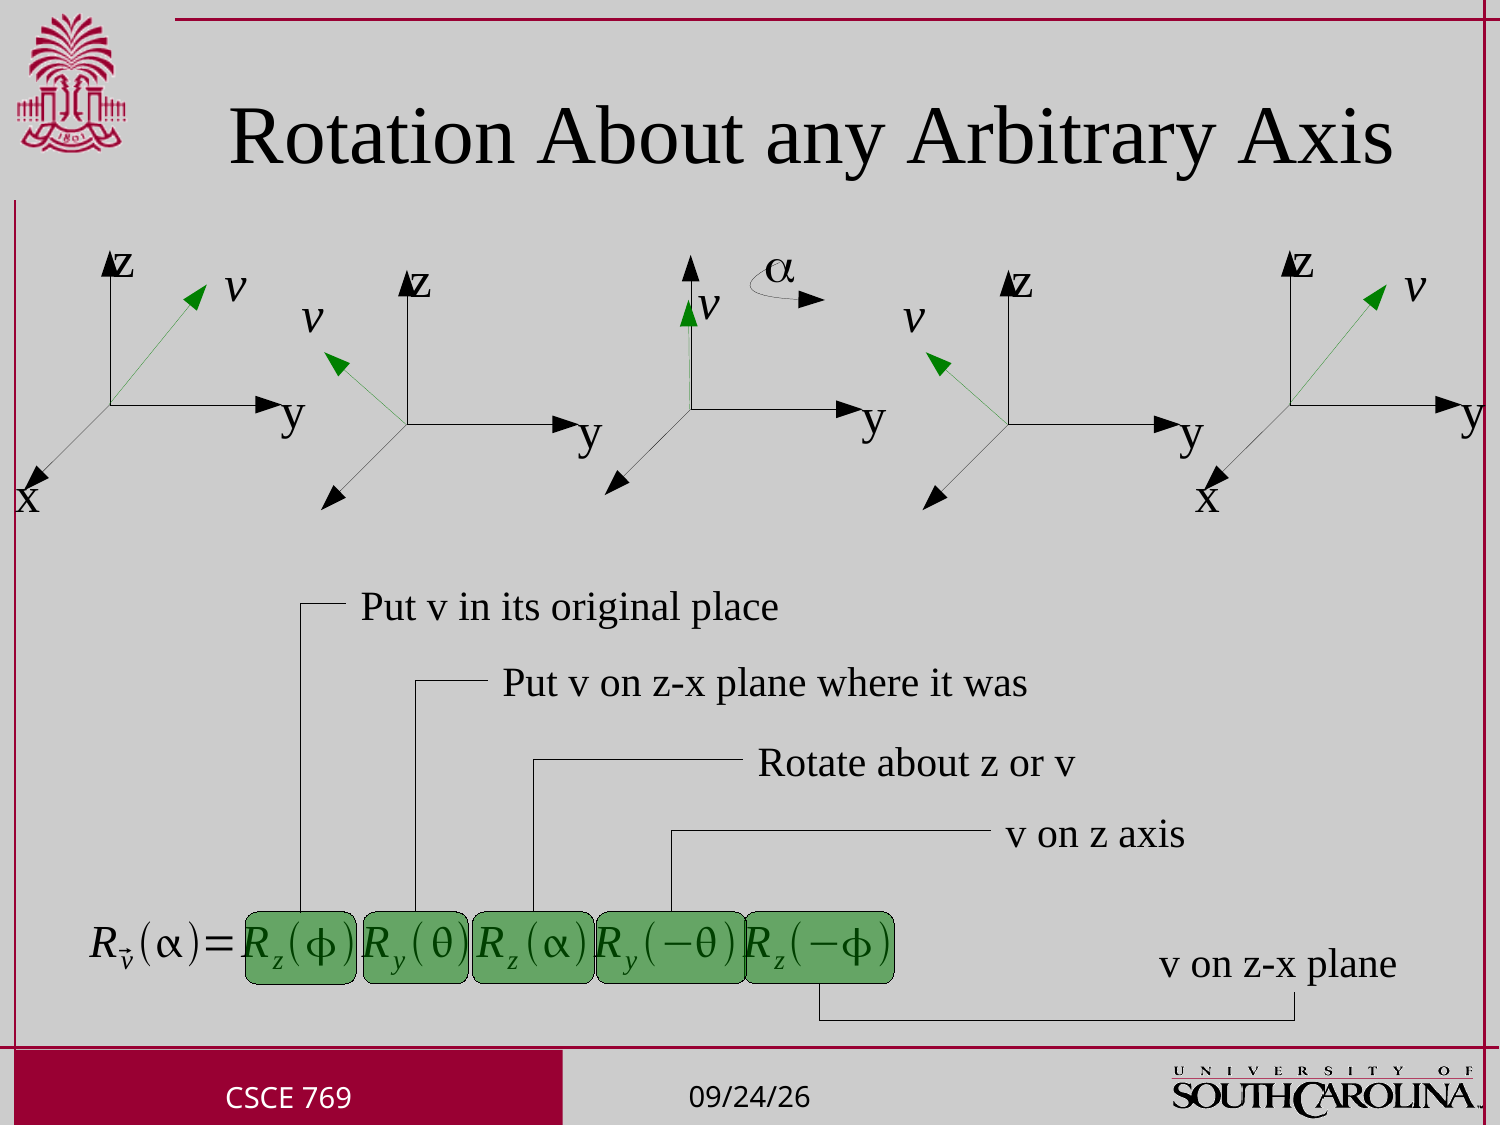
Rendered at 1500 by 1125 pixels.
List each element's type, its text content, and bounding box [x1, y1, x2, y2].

text_box y [1164, 391, 1199, 466]
text_box y [846, 376, 882, 451]
text_box v [209, 243, 260, 319]
text_box z [97, 220, 133, 295]
text_box y [562, 391, 598, 466]
text_box y [265, 371, 301, 447]
chart [355, 917, 364, 976]
chart [467, 917, 473, 976]
text_box y [1445, 371, 1481, 447]
picture [1162, 1049, 1483, 1125]
text_box Rotate about z or v [742, 727, 1126, 793]
text_box z [1277, 220, 1313, 295]
text_box [472, 911, 595, 984]
text_box [596, 911, 895, 984]
title Rotation About any Arbitrary Axis [174, 9, 1450, 188]
text_box v on z-x plane [1144, 927, 1445, 993]
text_box v [682, 262, 744, 340]
text_box v on z axis [990, 798, 1291, 863]
text_box x [0, 455, 35, 531]
text_box Put v on z-x plane where it was [487, 647, 1051, 713]
text_box v [1389, 243, 1440, 319]
text_box [245, 911, 357, 985]
text_box z [996, 239, 1031, 315]
picture [12, 12, 131, 155]
chart [593, 917, 597, 976]
text_box v [888, 275, 964, 351]
chart [893, 917, 902, 976]
text_box a [750, 224, 826, 300]
text_box [363, 911, 469, 984]
chart [75, 917, 246, 976]
text_box v [286, 275, 362, 351]
text_box Put v in its original place [345, 571, 909, 636]
text_box x [1180, 455, 1215, 531]
text_box z [394, 239, 430, 315]
